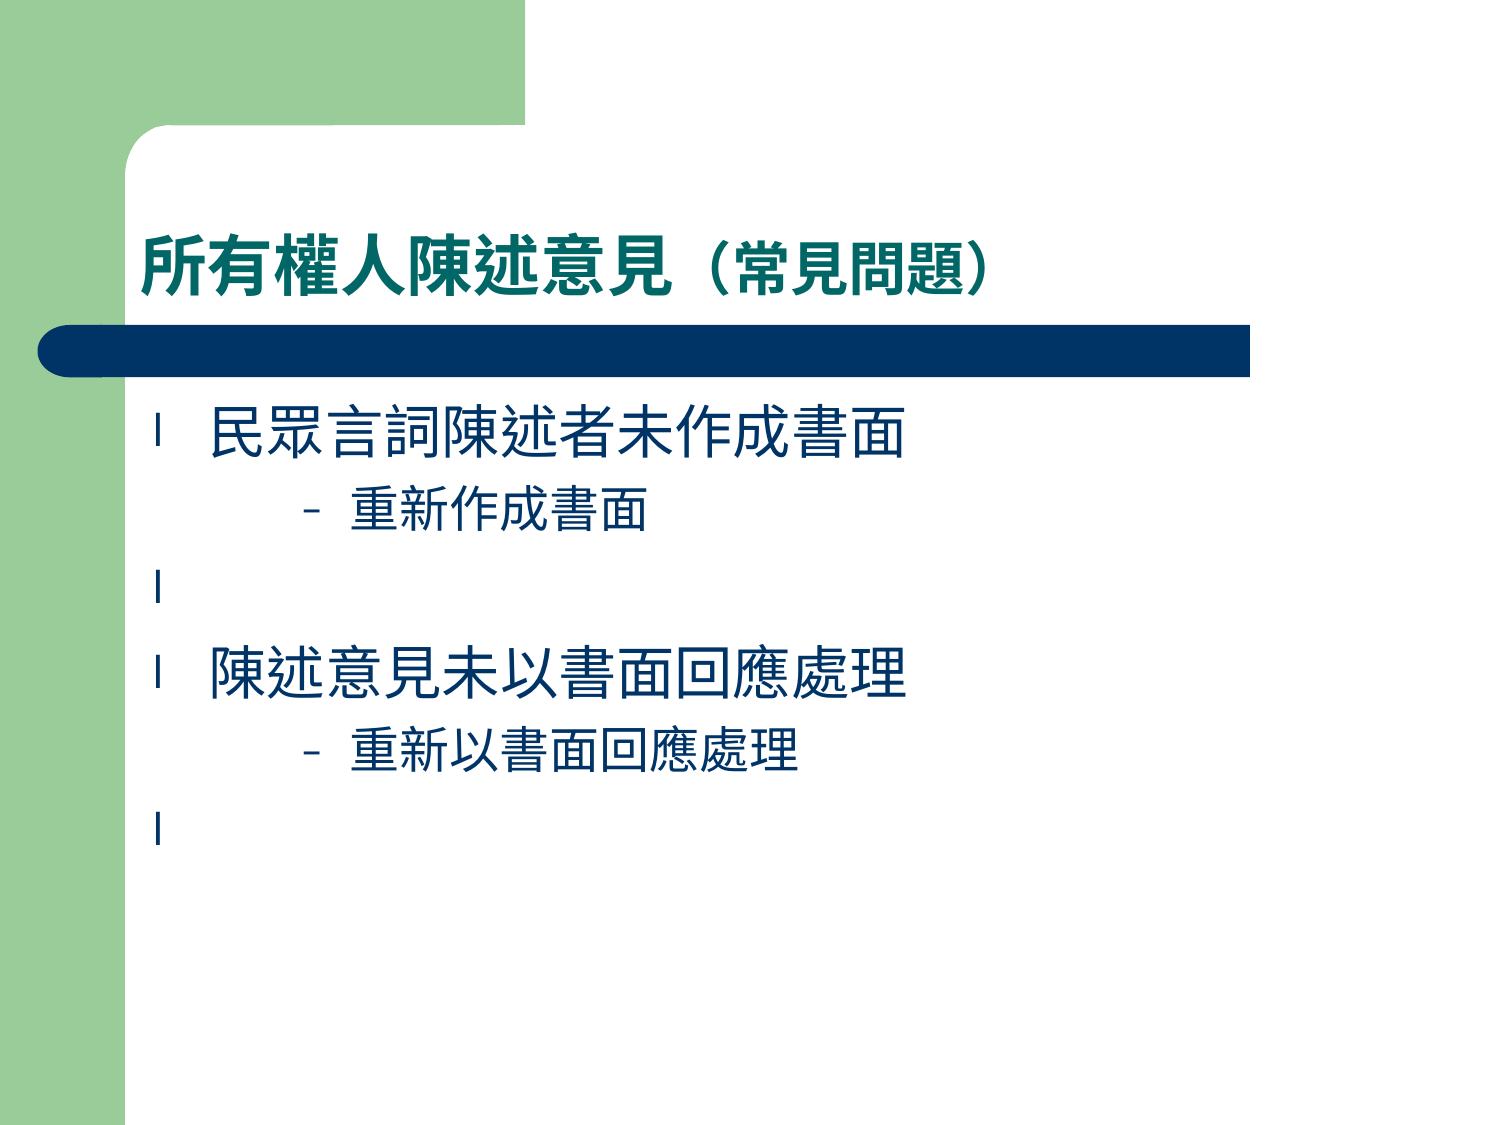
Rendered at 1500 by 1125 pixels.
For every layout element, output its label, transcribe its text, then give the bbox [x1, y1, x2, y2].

title 所有權人陳述意見（常見問題） [125, 125, 1426, 313]
list 民眾言詞陳述者未作成書面 重新作成書面 陳述意見未以書面回應處理 重新以書面回應處理 [137, 387, 1400, 999]
